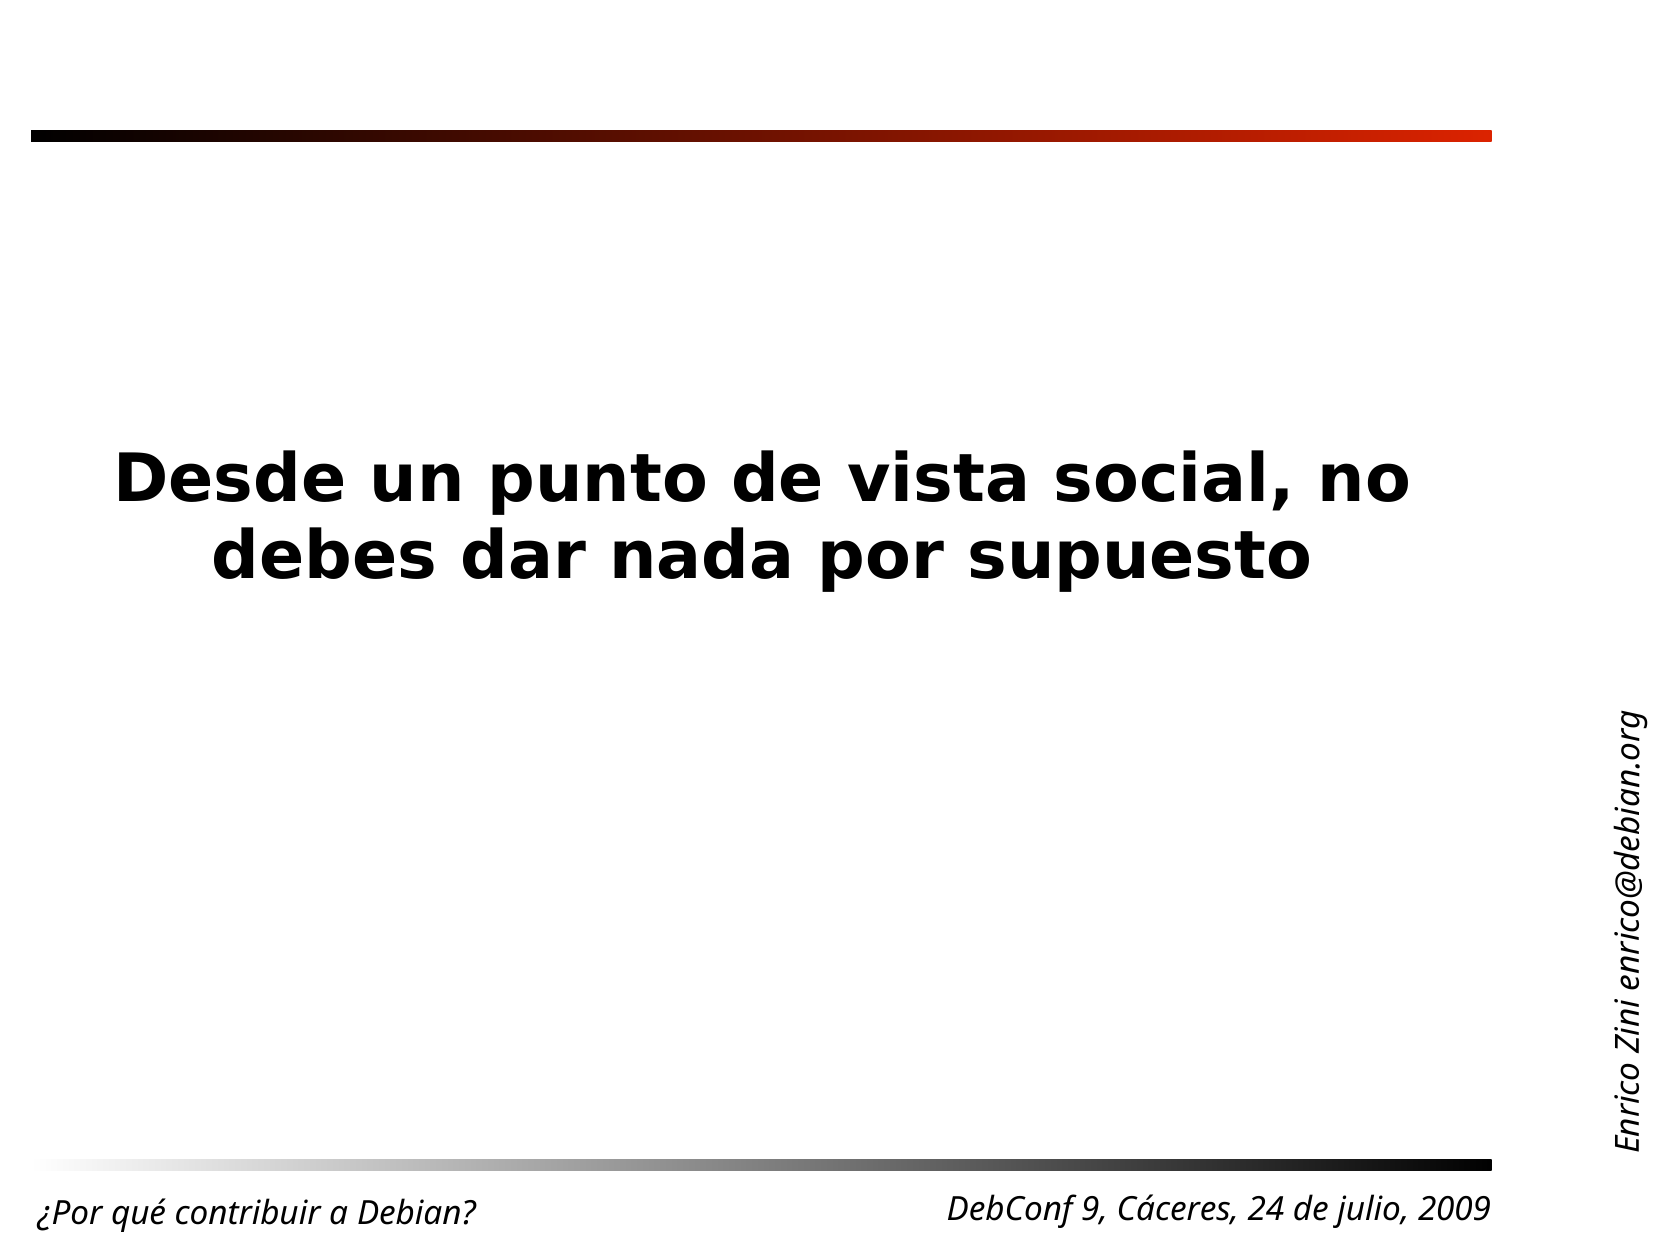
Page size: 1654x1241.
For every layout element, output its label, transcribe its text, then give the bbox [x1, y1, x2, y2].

text_box Desde un punto de vista social, no debes dar nada por supuesto [30, 439, 1495, 595]
